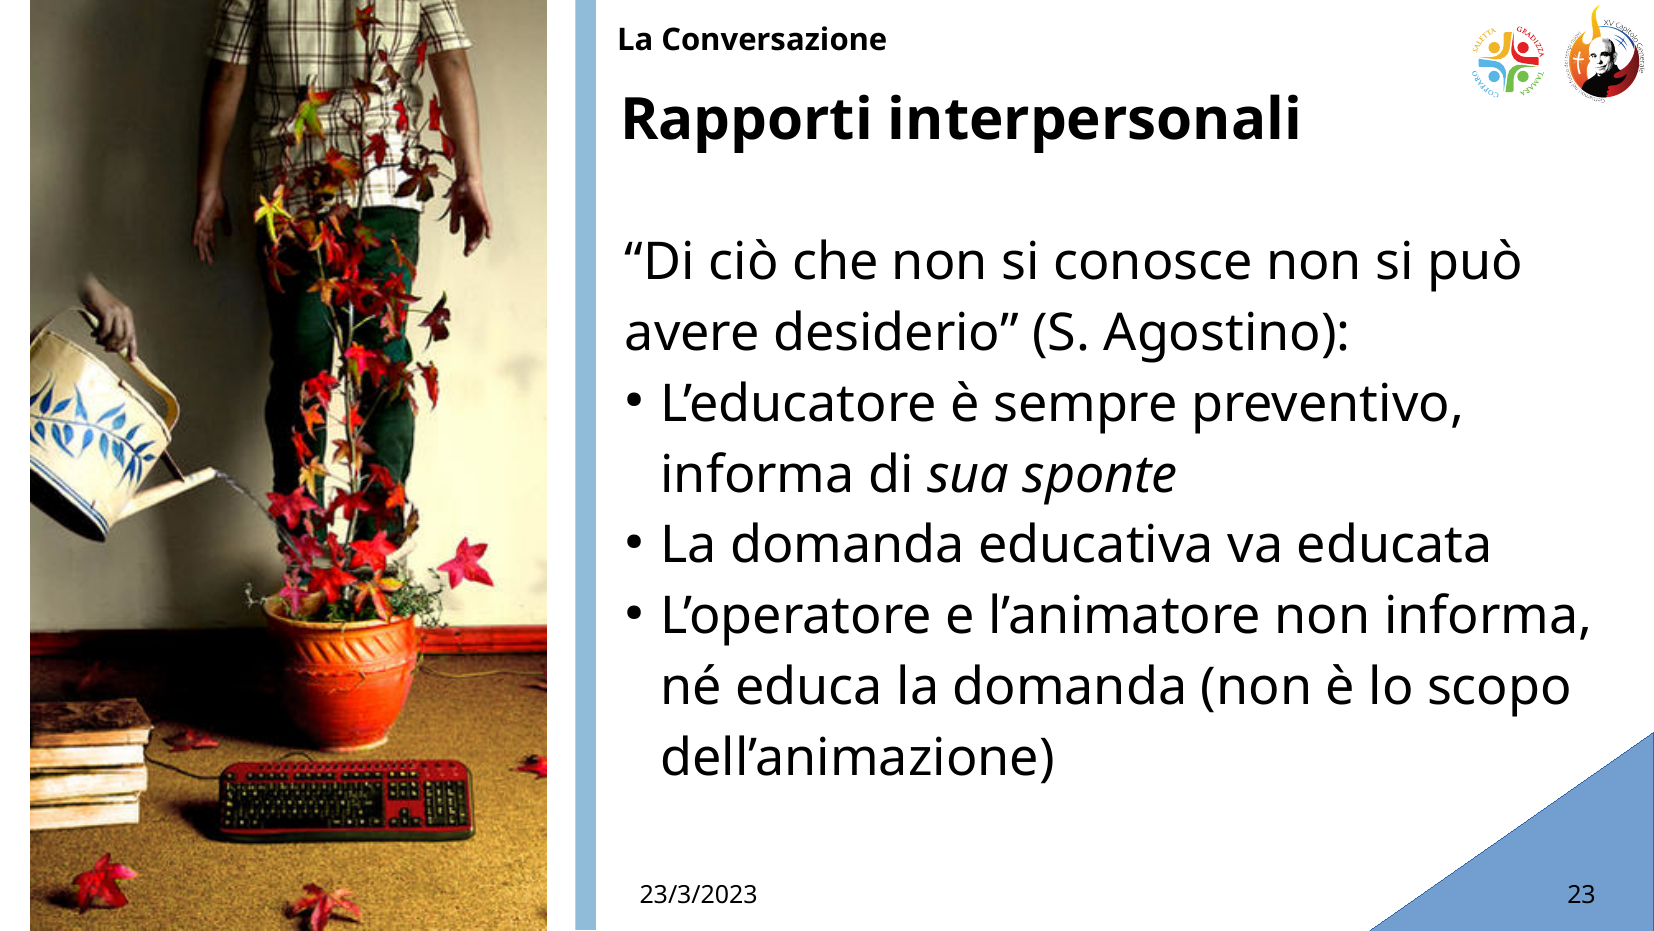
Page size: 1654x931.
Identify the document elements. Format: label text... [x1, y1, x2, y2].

picture [30, 0, 547, 931]
title Rapporti interpersonali [620, 88, 1617, 160]
picture [1563, 4, 1646, 103]
text_box La Conversazione [602, 9, 1335, 63]
subtitle “Di ciò che non si conosce non si può avere desiderio” (S. Agostino): L’educatore è sempre preventivo, informa di sua sponte La domanda educativa va educata L’operatore e l’animatore non informa, né educa la domanda (non è lo scopo dell’animazione) [624, 224, 1602, 873]
